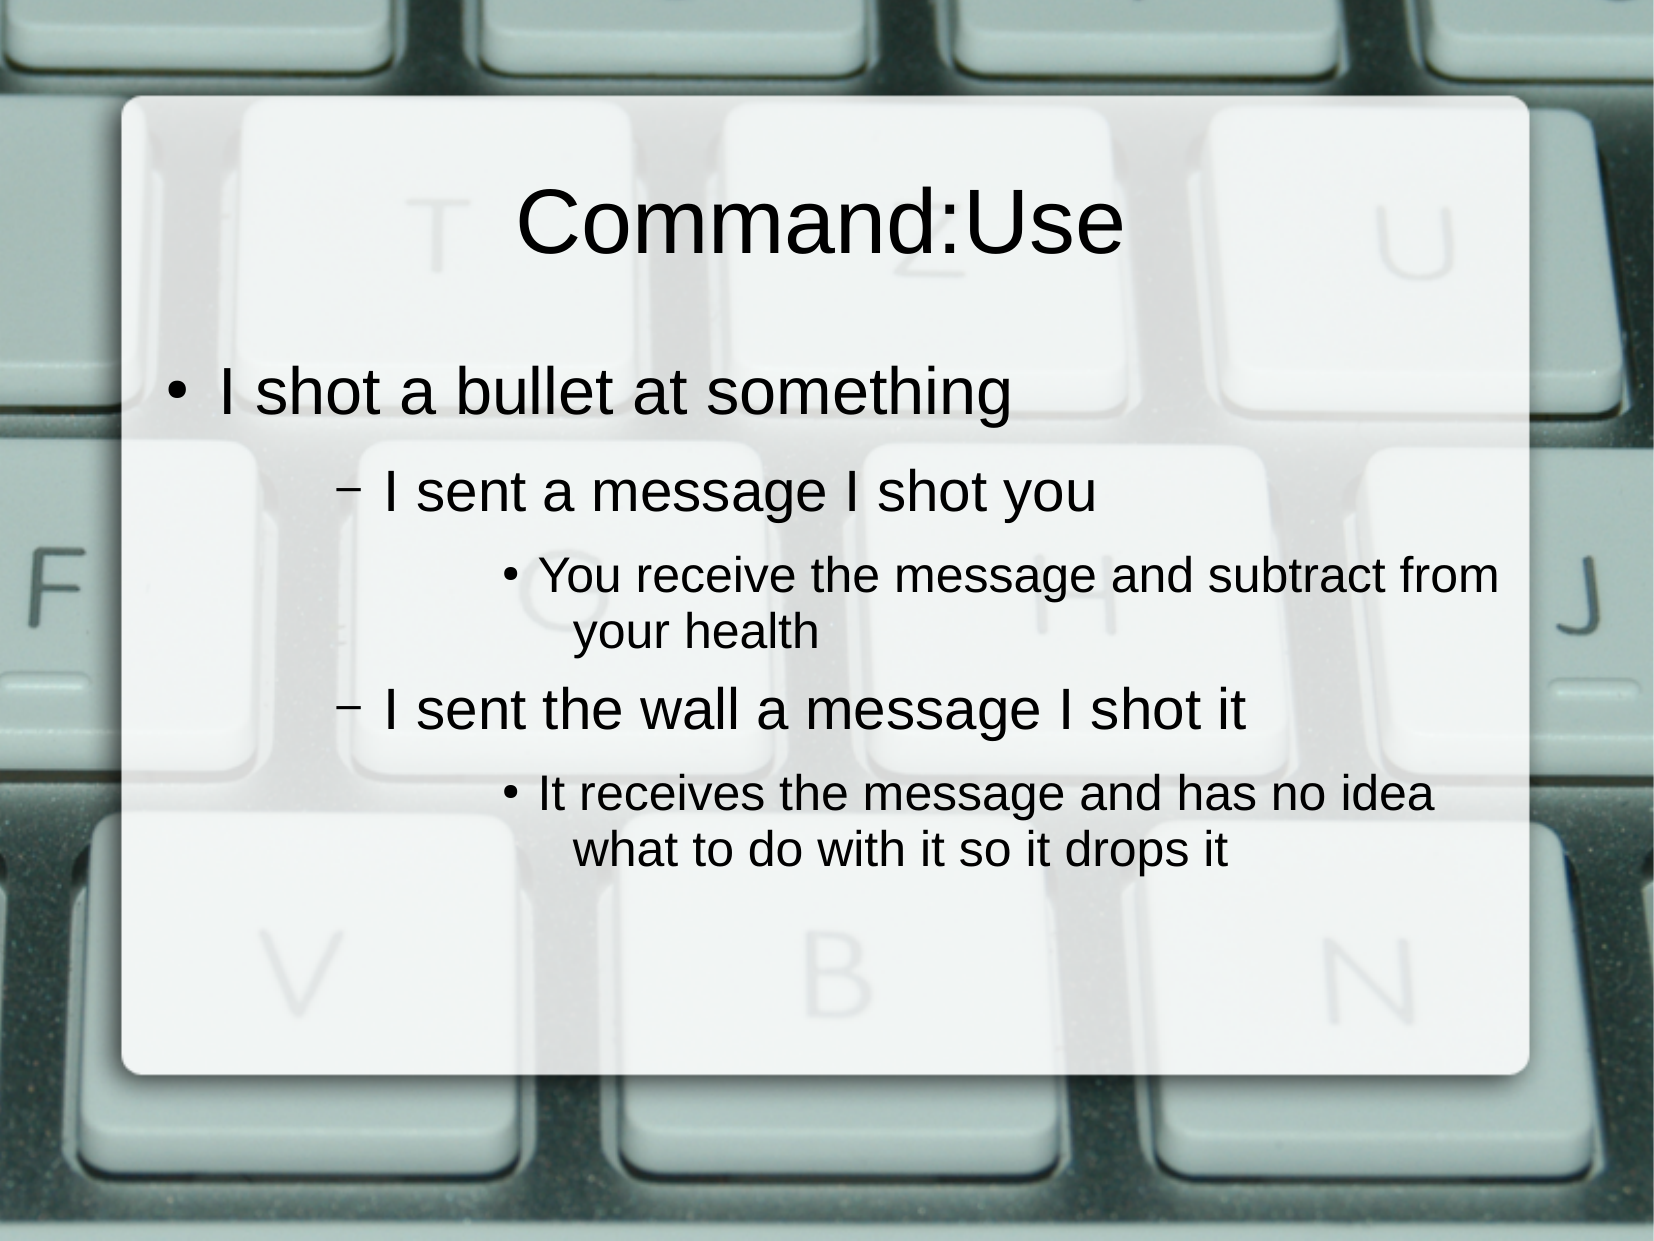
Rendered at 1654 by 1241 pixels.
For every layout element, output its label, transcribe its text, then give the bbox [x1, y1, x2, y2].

title Command:Use [135, 117, 1506, 325]
picture [0, 0, 1654, 1241]
list I shot a bullet at something I sent a message I shot you You receive the message and subtract from your health I sent the wall a message I shot it It receives the message and has no idea what to do with it so it drops it [147, 354, 1506, 1049]
